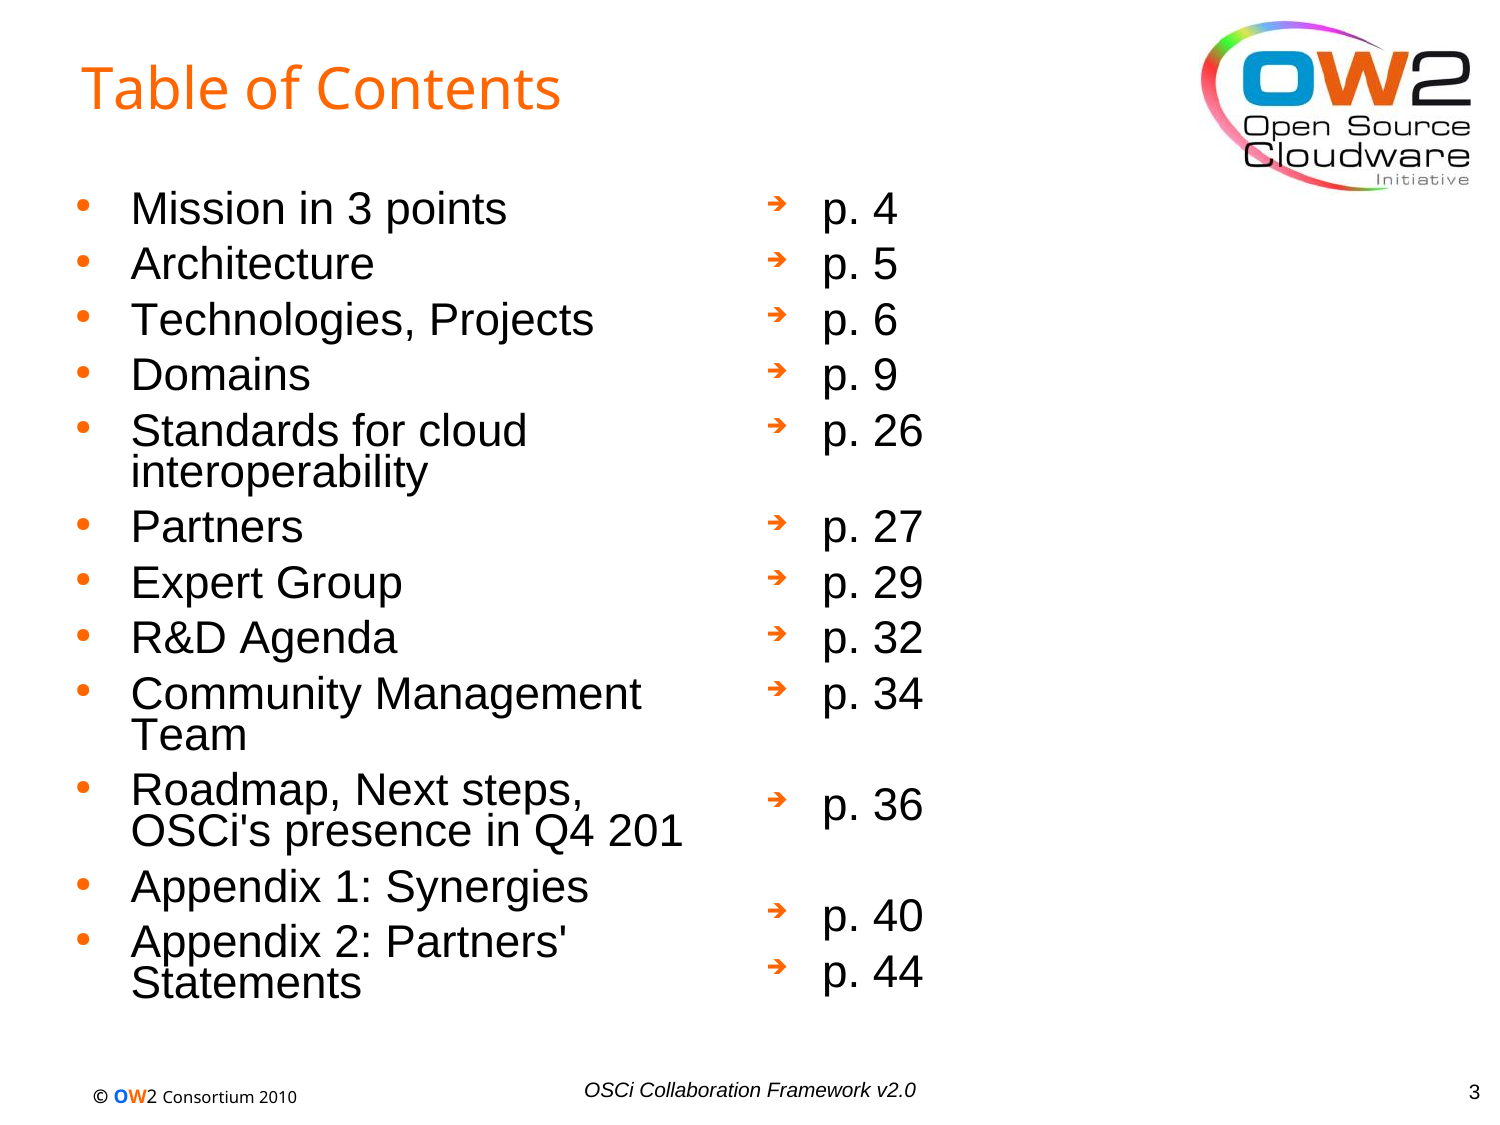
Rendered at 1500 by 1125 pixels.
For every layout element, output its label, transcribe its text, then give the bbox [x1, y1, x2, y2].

list p. 4 p. 5 p. 6 p. 9 p. 26 p. 27 p. 29 p. 32 p. 34 p. 36 p. 40 p. 44 [766, 191, 1425, 1003]
list Mission in 3 points Architecture Technologies, Projects Domains Standards for cloud interoperability Partners Expert Group R&D Agenda Community Management Team Roadmap, Next steps, OSCi's presence in Q4 201 Appendix 1: Synergies Appendix 2: Partners' Statements [74, 191, 734, 1015]
title Table of Contents [81, 43, 1182, 213]
picture [1199, 19, 1472, 195]
